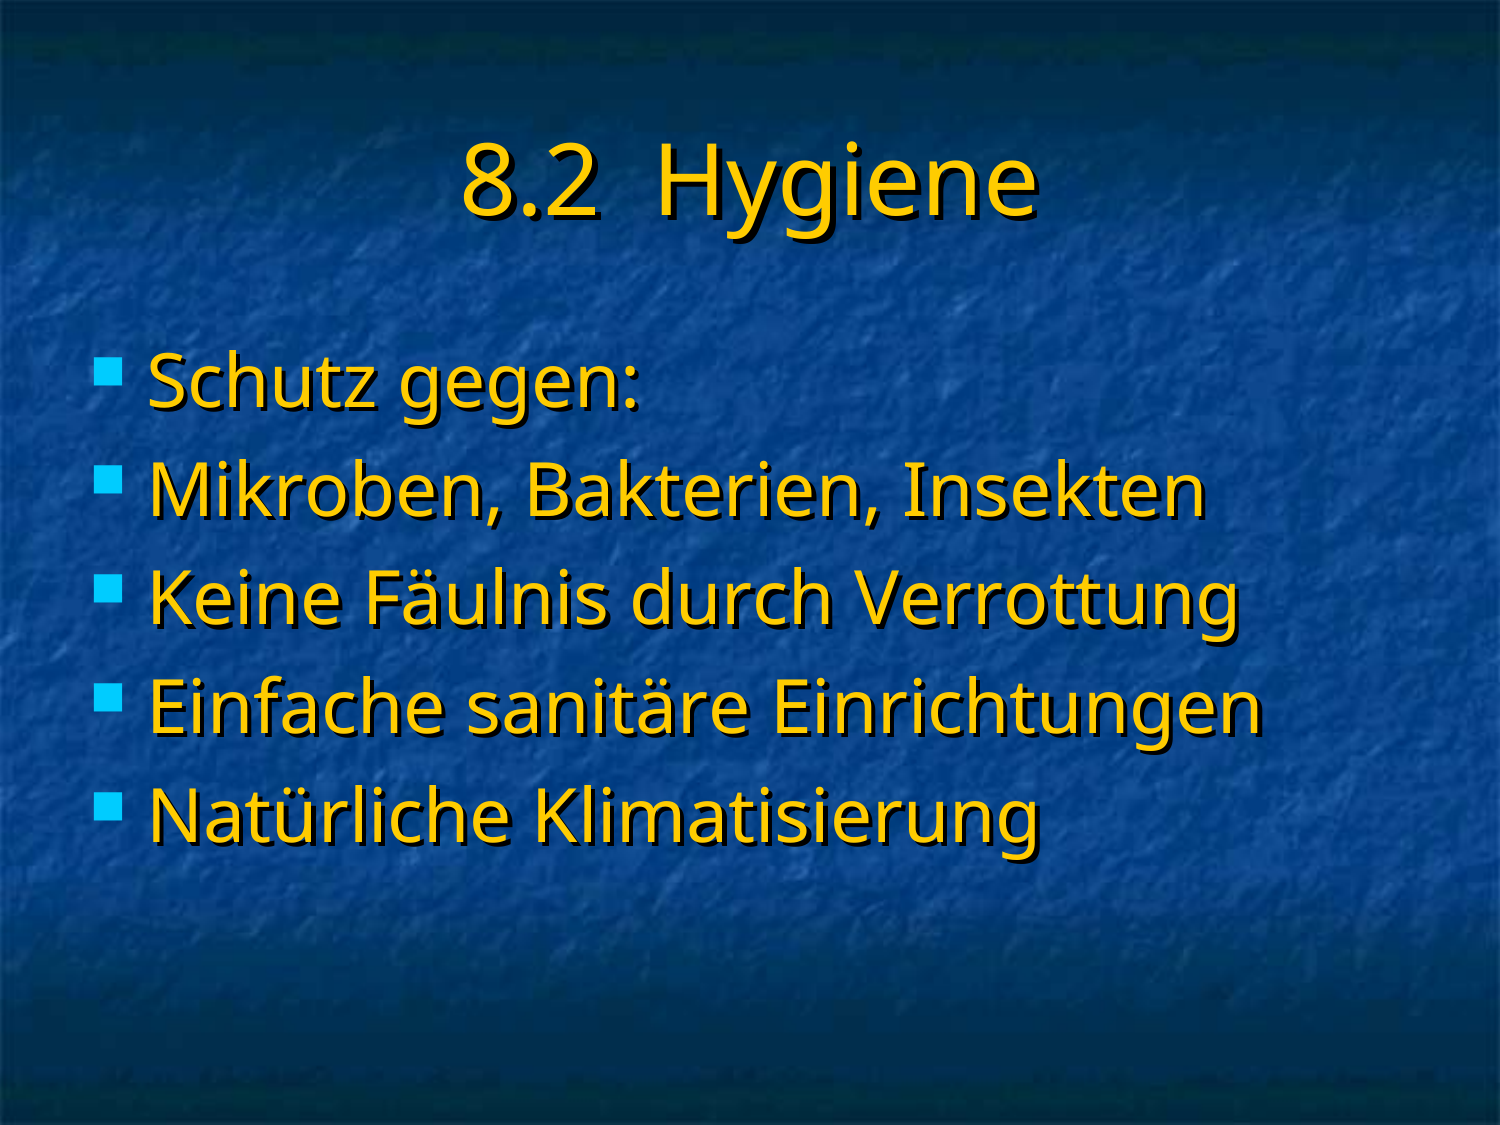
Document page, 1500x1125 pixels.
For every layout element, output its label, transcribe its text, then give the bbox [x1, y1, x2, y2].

list Schutz gegen: Mikroben, Bakterien, Insekten Keine Fäulnis durch Verrottung Einfache sanitäre Einrichtungen Natürliche Klimatisierung [75, 324, 1426, 1000]
title 8.2 Hygiene [75, 62, 1426, 288]
picture [0, 0, 1500, 1125]
